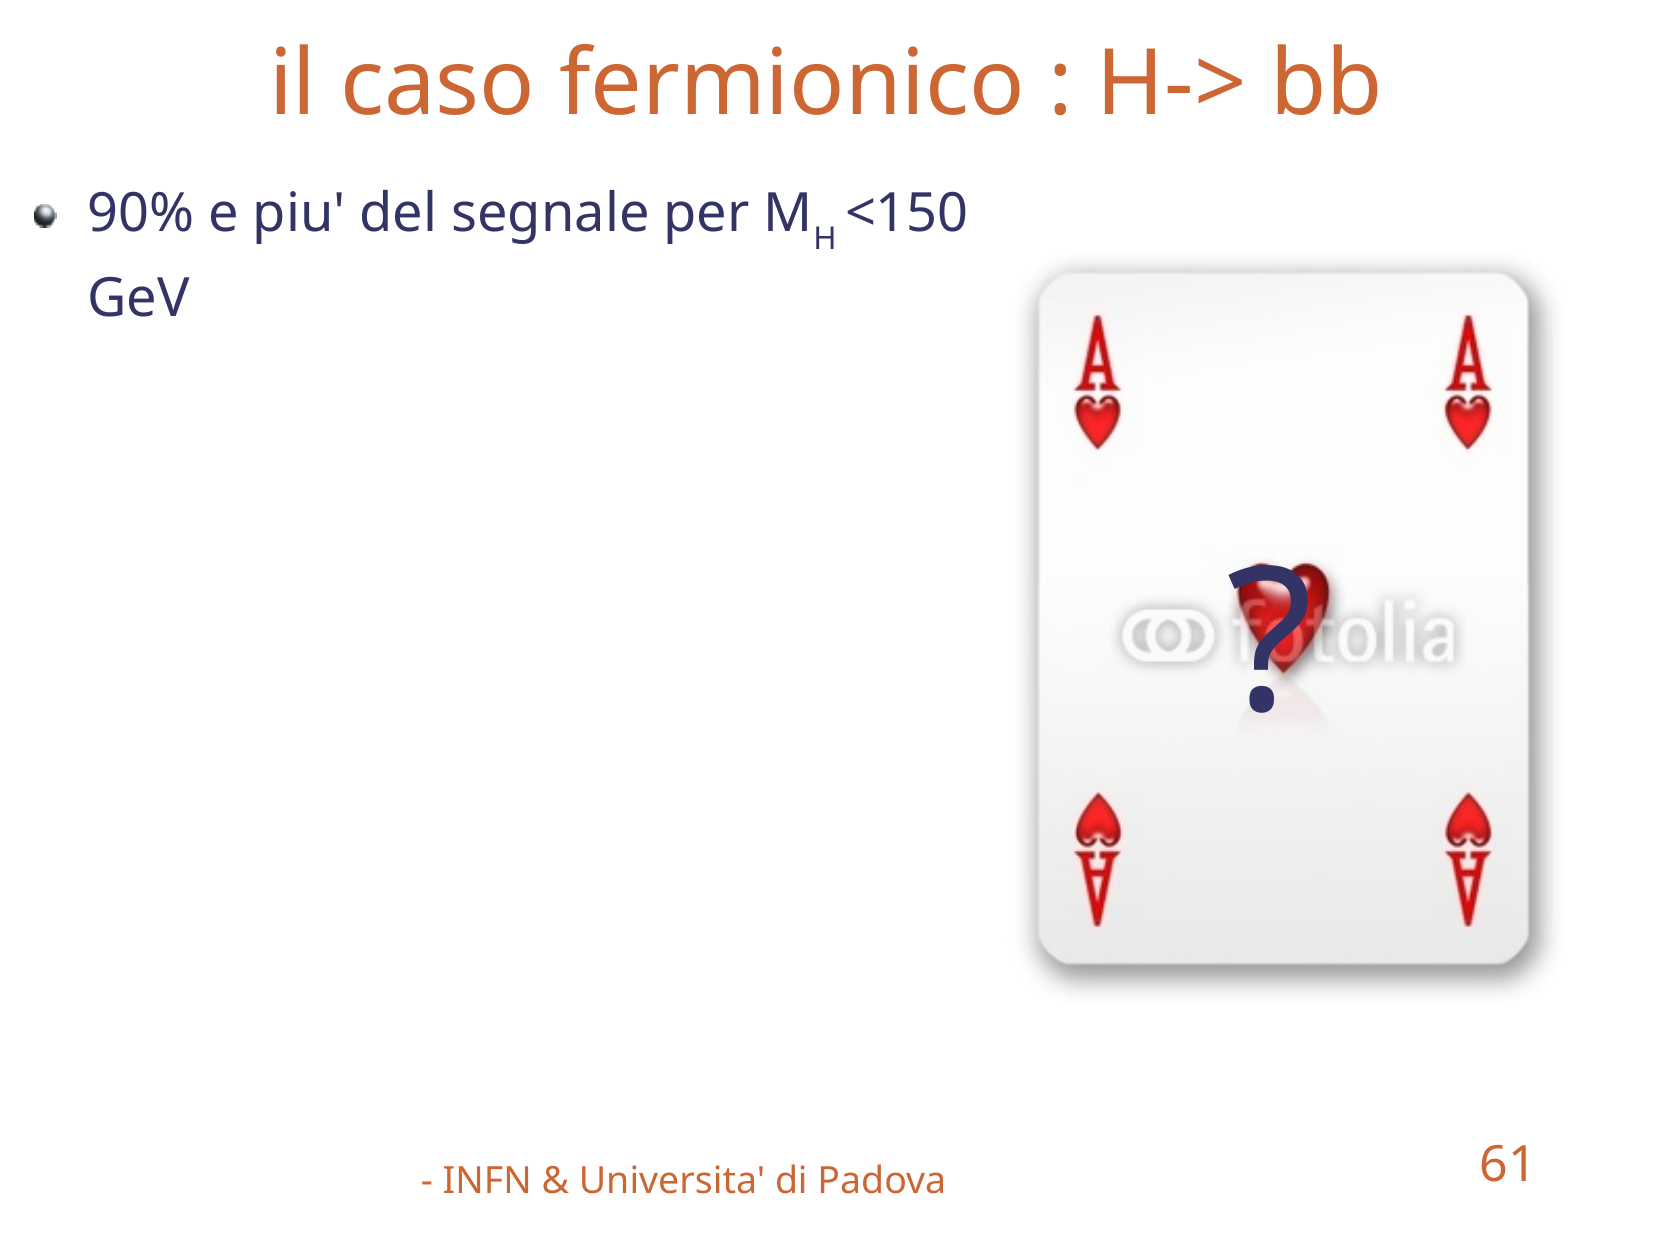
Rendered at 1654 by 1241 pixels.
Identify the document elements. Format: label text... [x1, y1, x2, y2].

picture [975, 216, 1600, 1051]
list 90% e piu' del segnale per MH <150 GeV [16, 173, 1051, 1095]
title il caso fermionico : H-> bb [41, 8, 1613, 151]
text_box ? [1211, 489, 1371, 737]
